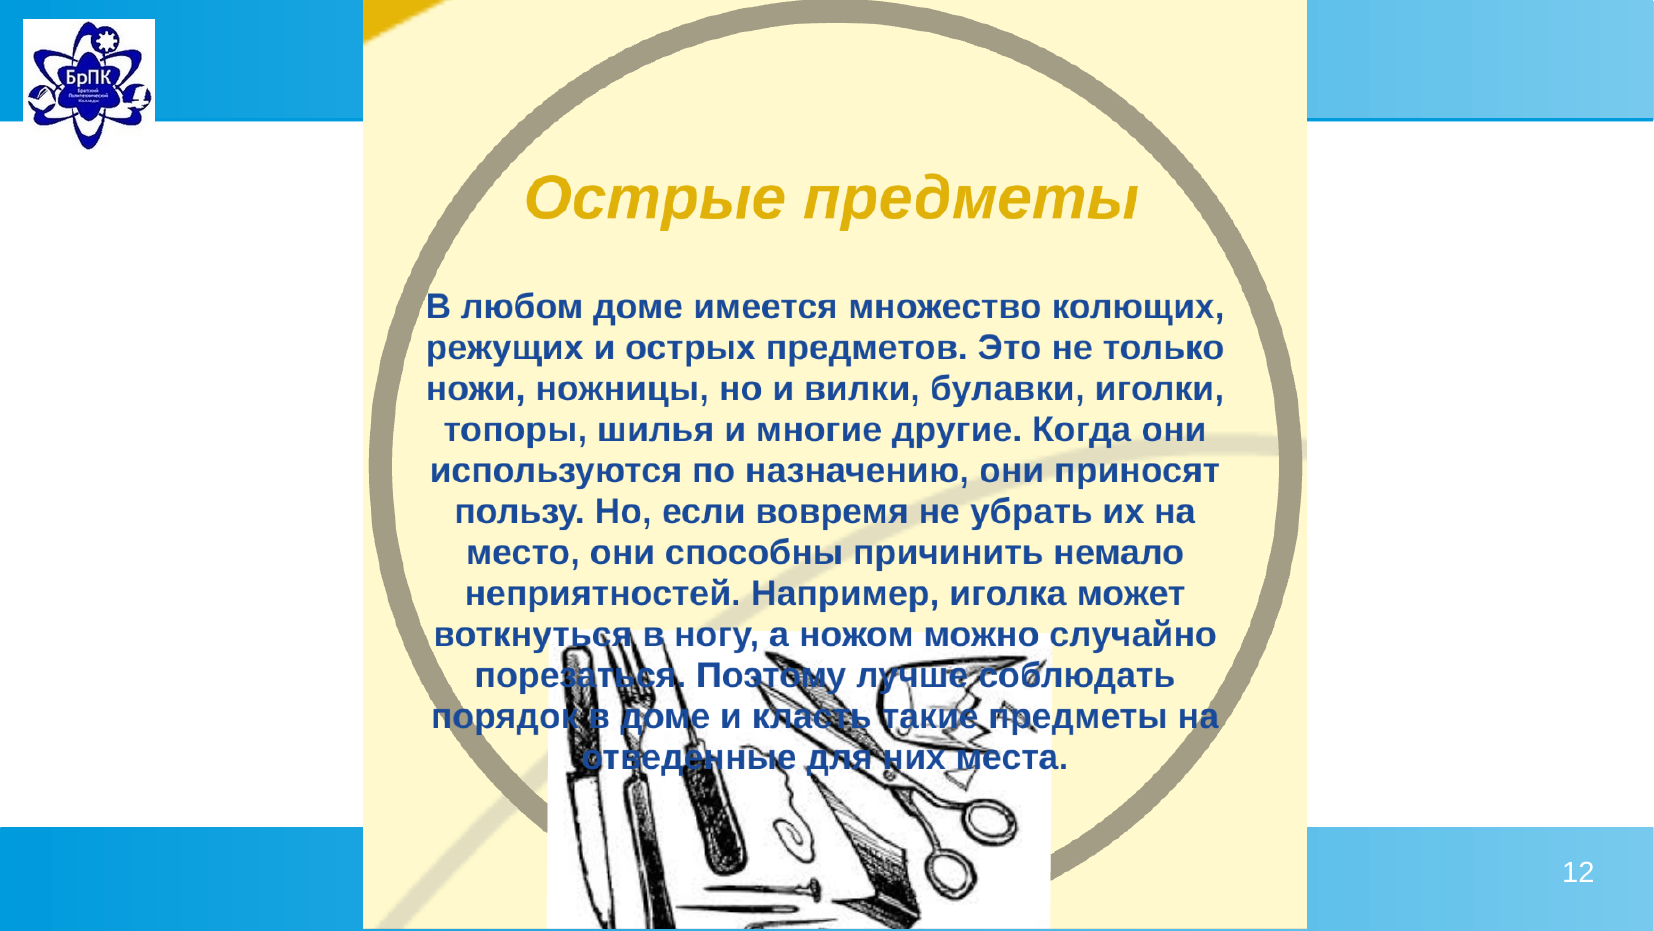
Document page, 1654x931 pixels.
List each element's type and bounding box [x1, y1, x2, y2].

picture [363, 0, 1307, 929]
picture [23, 20, 155, 151]
